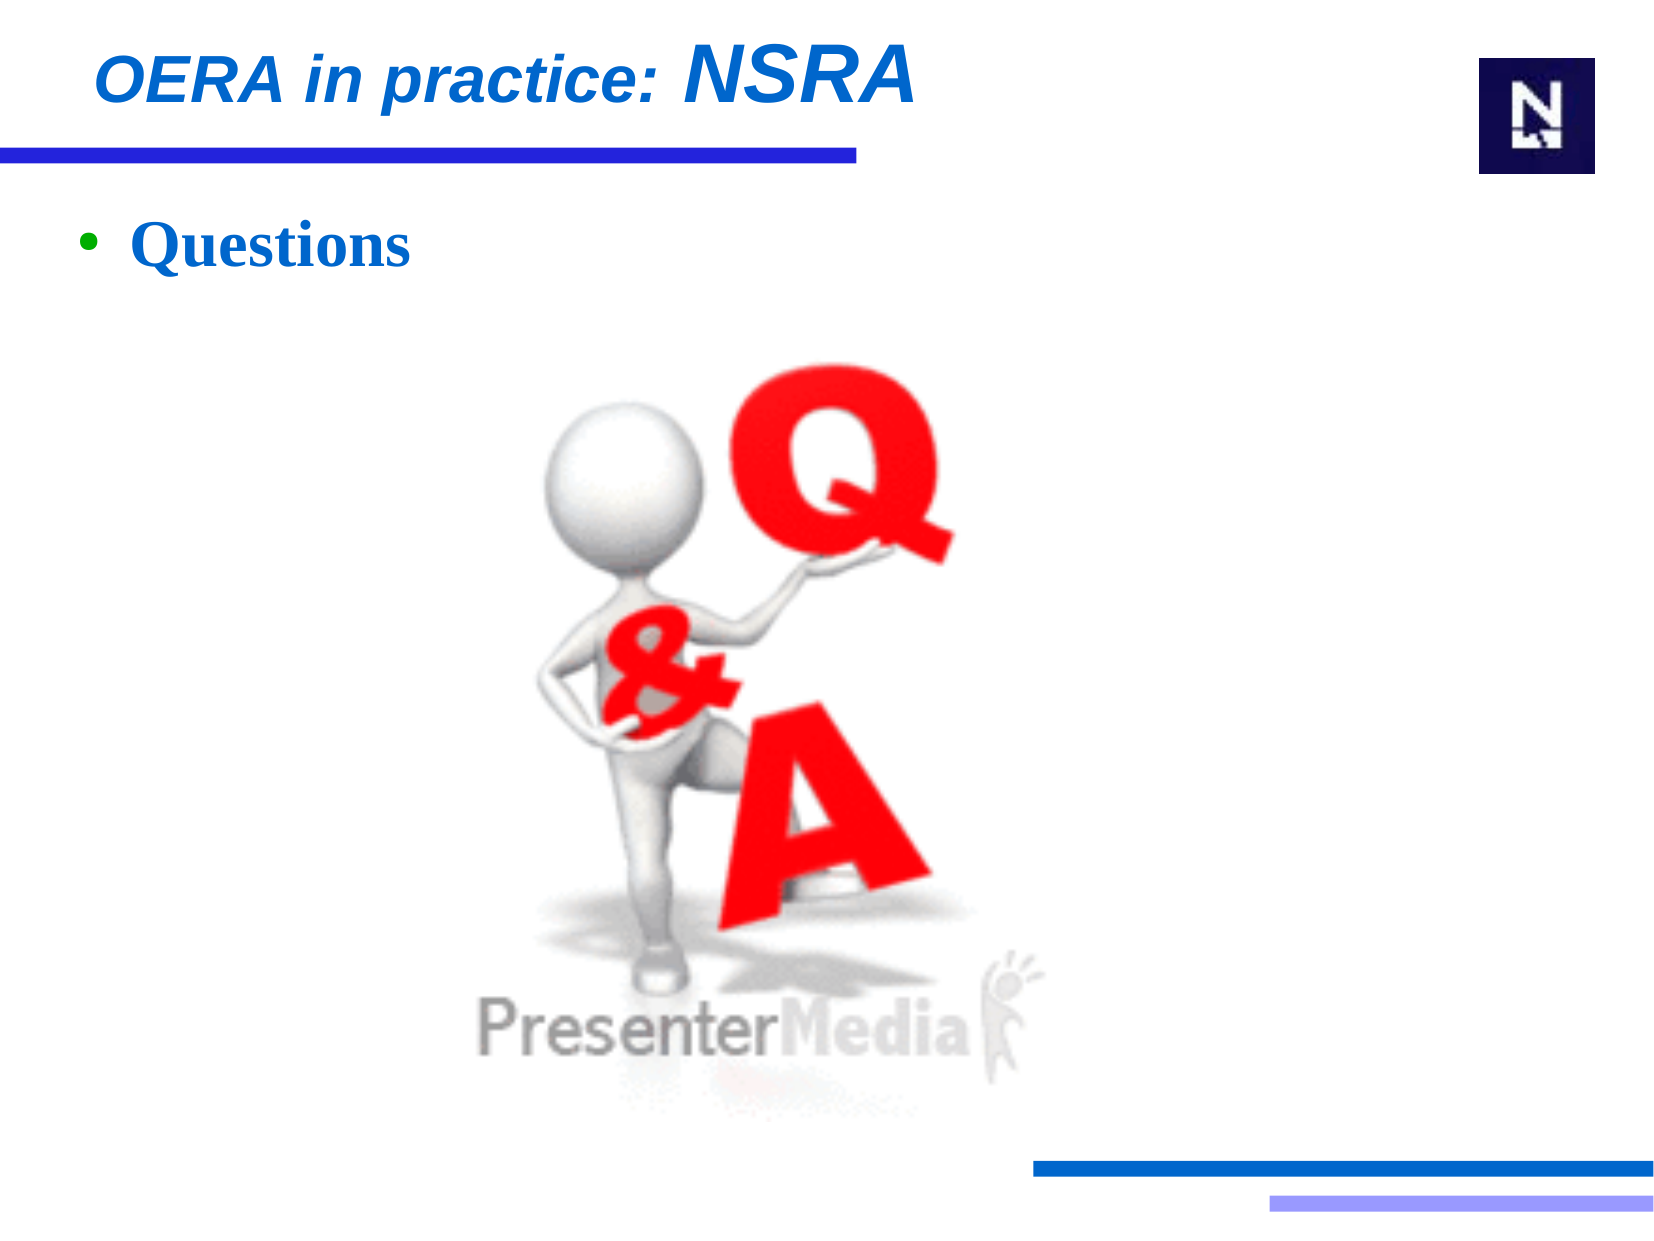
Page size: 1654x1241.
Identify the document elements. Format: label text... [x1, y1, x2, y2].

list Questions [59, 206, 1561, 1132]
title OERA in practice: NSRA [93, 0, 1506, 148]
picture [1479, 58, 1595, 174]
picture [324, 324, 1152, 1123]
